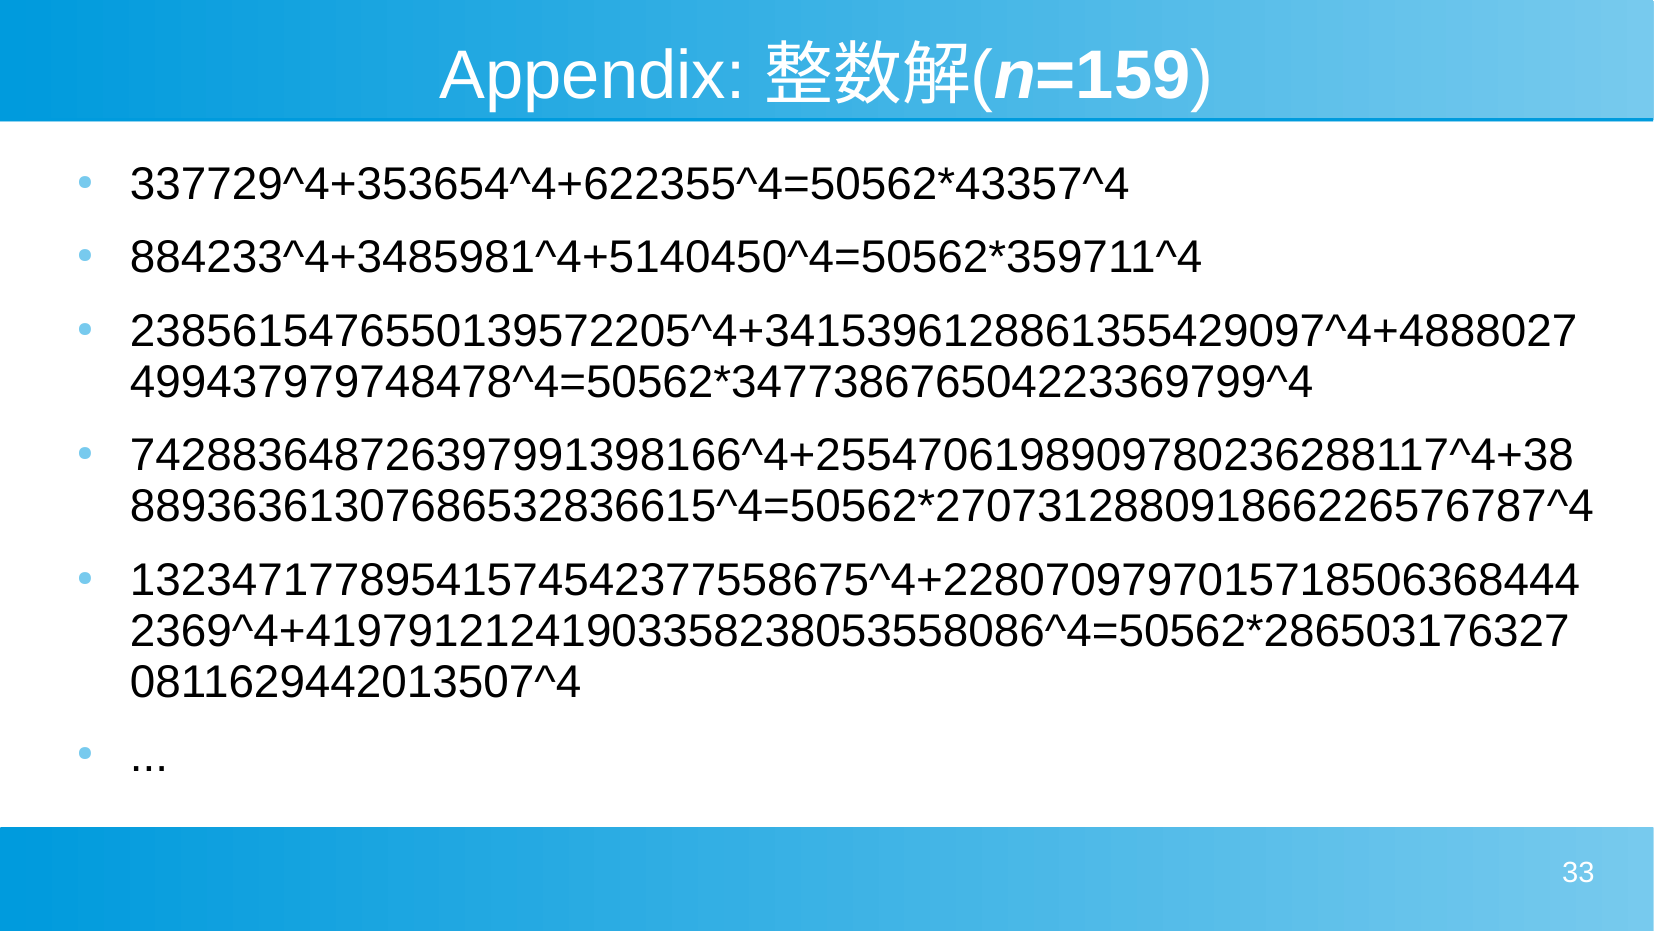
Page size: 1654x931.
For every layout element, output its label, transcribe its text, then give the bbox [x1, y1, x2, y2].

title Appendix: 整数解(n=159) [59, 29, 1595, 108]
list 337729^4+353654^4+622355^4=50562*43357^4 884233^4+3485981^4+5140450^4=50562*359711^4 2385615476550139572205^4+3415396128861355429097^4+4888027499437979748478^4=50562*347738676504223369799^4 742883648726397991398166^4+2554706198909780236288117^4+3888936361307686532836615^4=50562*270731288091866226576787^4 13234717789541574542377558675^4+22807097970157185063684442369^4+41979121241903358238053558086^4=50562*2865031763270811629442013507^4 ... [59, 121, 1595, 857]
